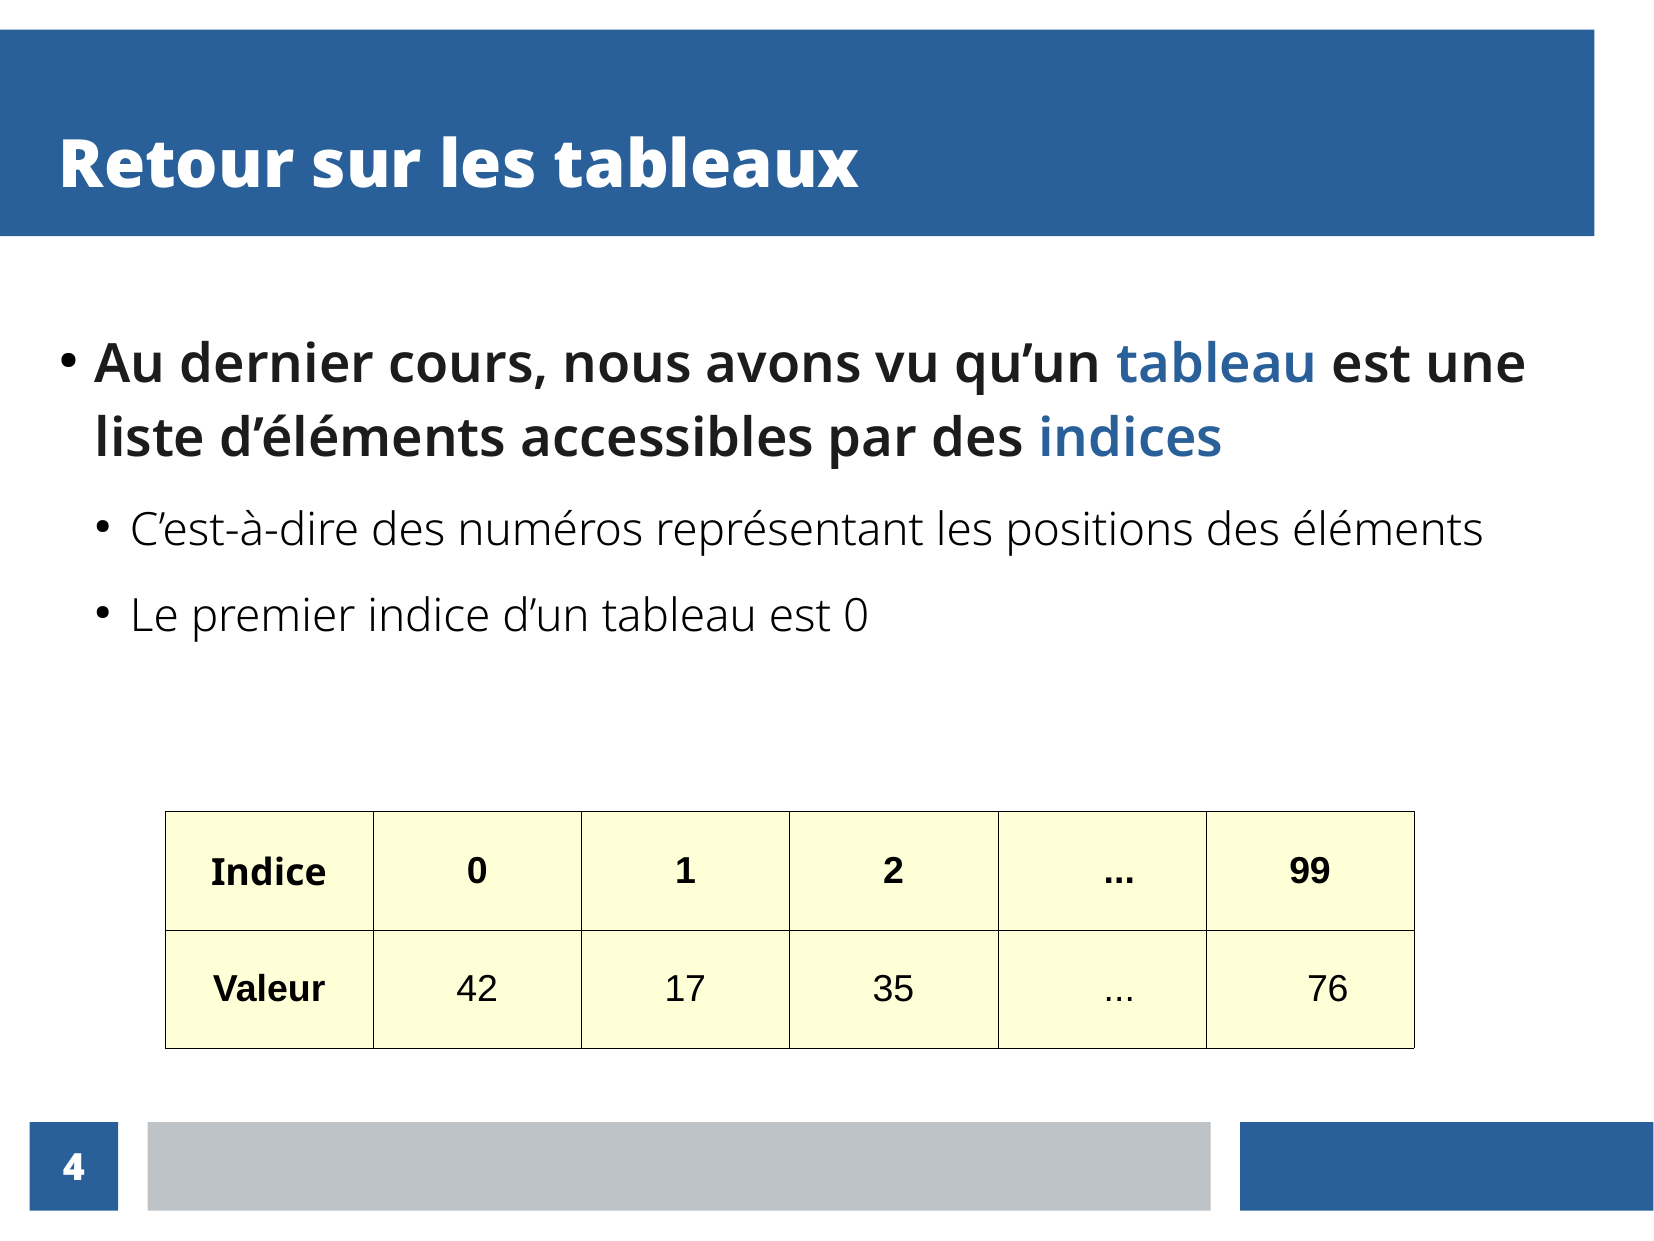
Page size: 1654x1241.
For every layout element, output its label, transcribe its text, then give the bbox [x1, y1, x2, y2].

table_header 2 [790, 812, 998, 930]
table_header 0 [374, 812, 581, 930]
table_header ... [999, 812, 1206, 930]
table_cell 42 [374, 931, 581, 1048]
table_cell 35 [790, 931, 998, 1048]
table_cell ... [999, 931, 1206, 1048]
table_header Indice [166, 812, 373, 930]
table_header 1 [582, 812, 789, 930]
title Retour sur les tableaux [59, 59, 1595, 207]
table_cell 76 [1207, 931, 1414, 1048]
table_cell Valeur [166, 931, 373, 1048]
table_header 99 [1207, 812, 1414, 930]
list Au dernier cours, nous avons vu qu’un tableau est une liste d’éléments accessibles par des indices C’est-à-dire des numéros représentant les positions des éléments Le premier indice d’un tableau est 0 [59, 324, 1565, 756]
table_cell 17 [582, 931, 789, 1048]
